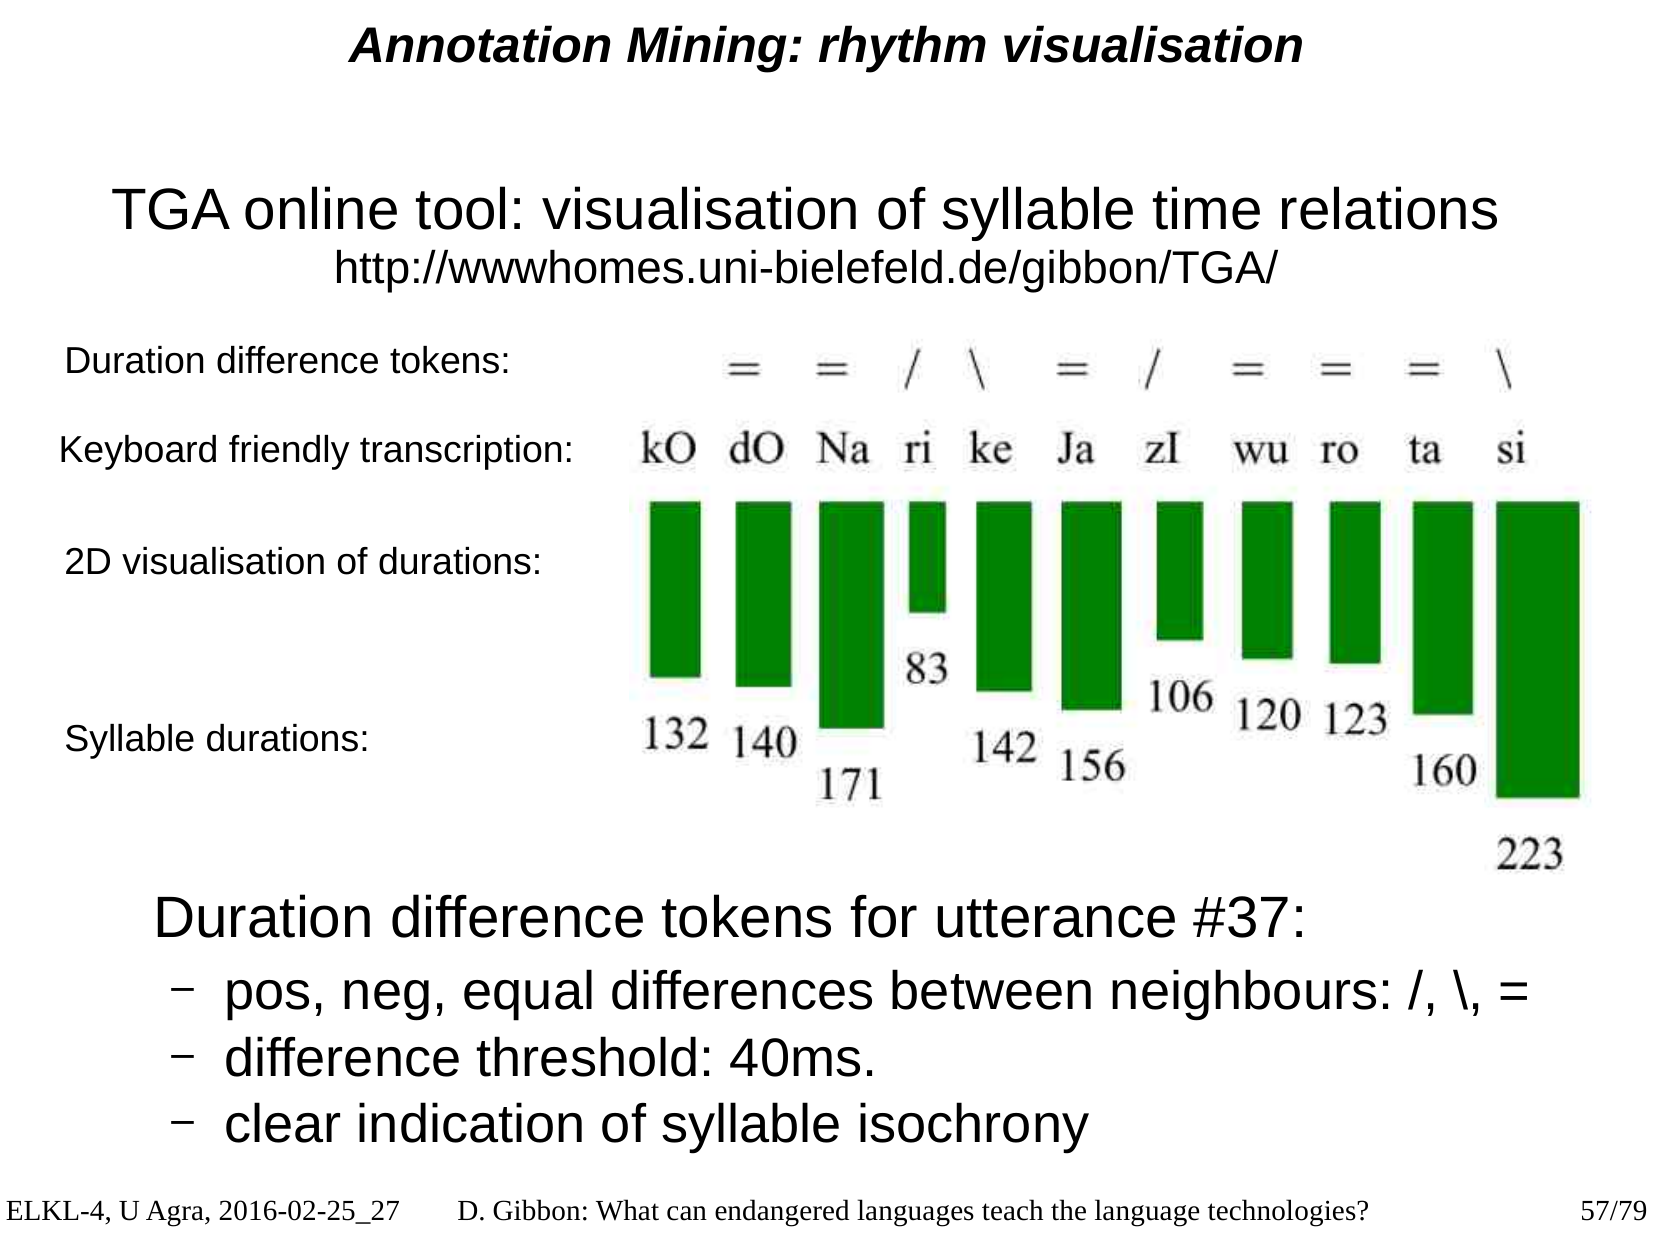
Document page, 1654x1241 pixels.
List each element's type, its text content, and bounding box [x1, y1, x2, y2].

text_box Keyboard friendly transcription: [43, 421, 605, 478]
list Duration difference tokens for utterance #37: pos, neg, equal differences between neighbours: /, \, = difference threshold: 40ms. clear indication of syllable isochrony [82, 885, 1602, 1175]
title Annotation Mining: rhythm visualisation [0, 2, 1654, 88]
text_box Syllable durations: [49, 710, 565, 768]
picture [629, 326, 1600, 885]
text_box 2D visualisation of durations: [49, 533, 565, 591]
text_box TGA online tool: visualisation of syllable time relations http://wwwhomes.uni-bielefeld.de/gibbon/TGA/ [92, 169, 1521, 301]
text_box Duration difference tokens: [49, 332, 542, 390]
